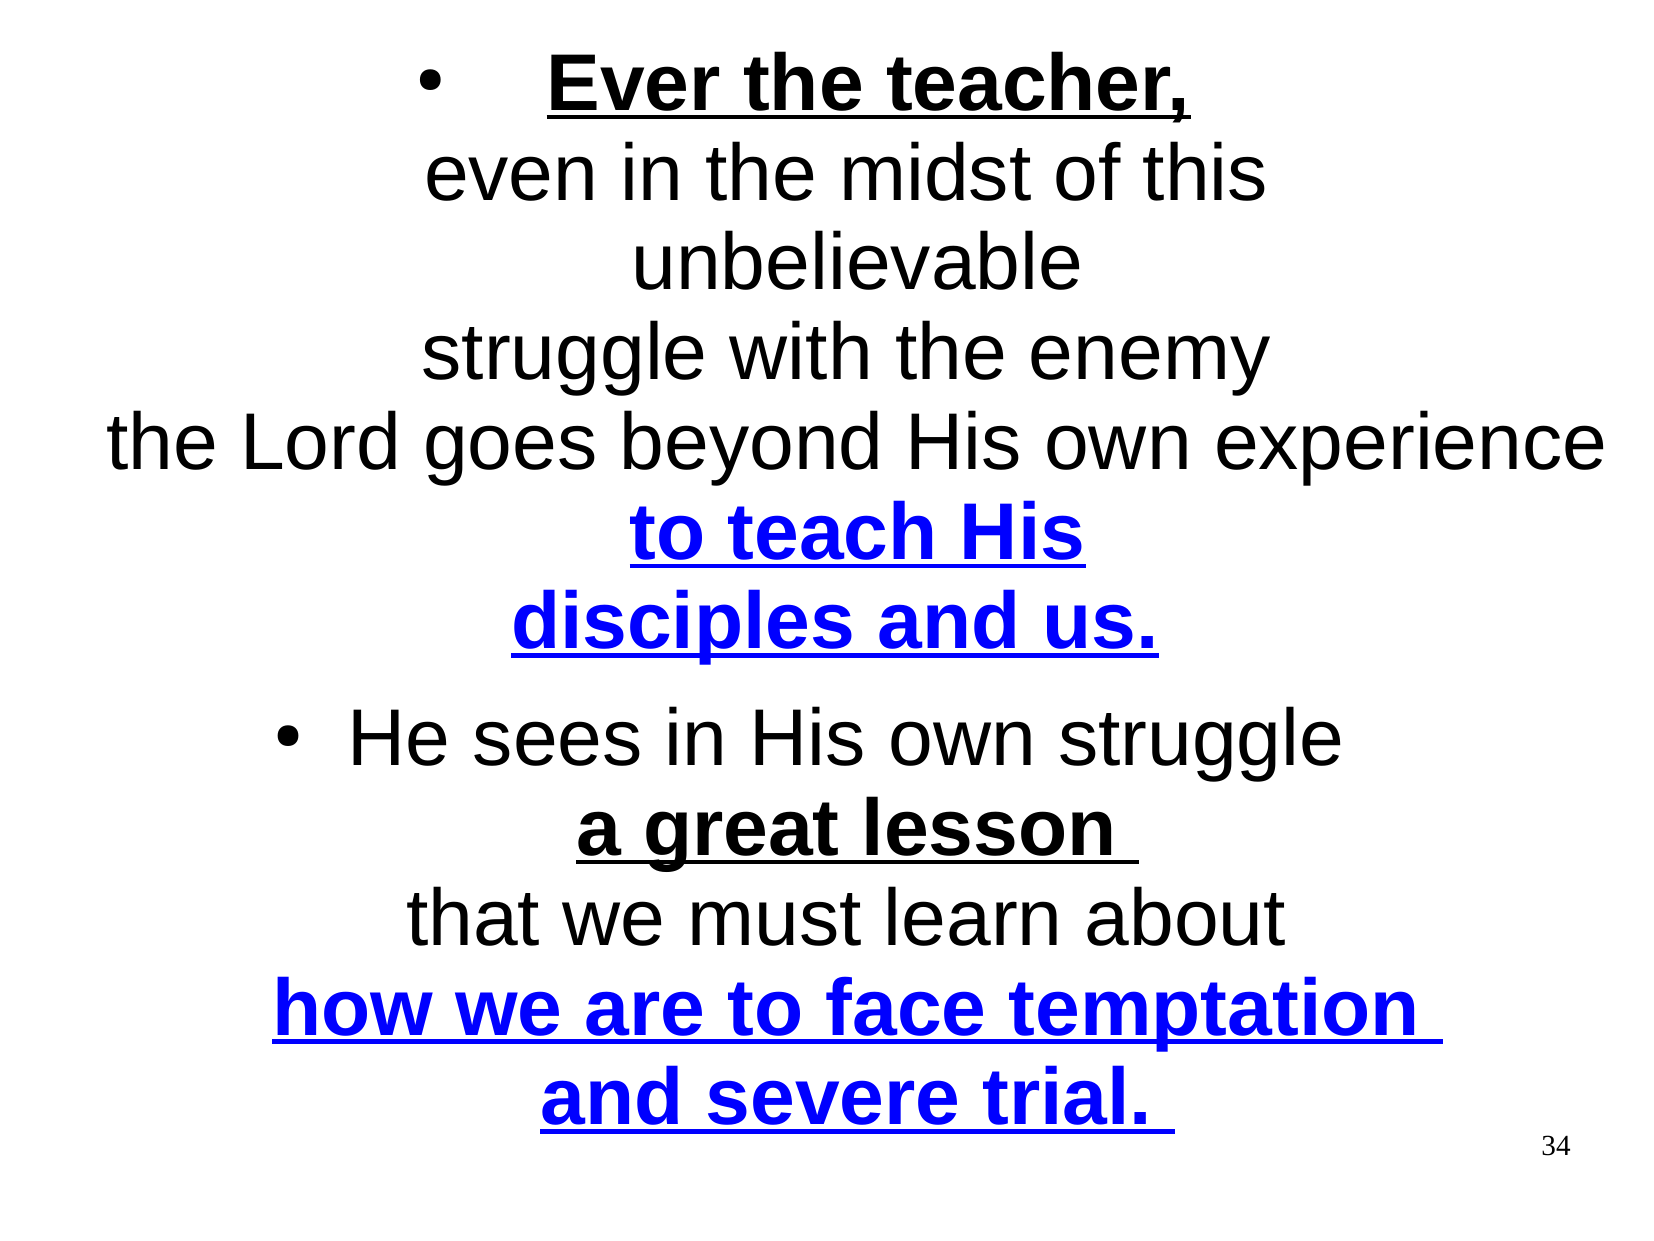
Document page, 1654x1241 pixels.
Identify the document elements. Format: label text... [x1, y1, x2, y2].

list Ever the teacher, even in the midst of this unbelievable struggle with the enemy the Lord goes beyond His own experience to teach His disciples and us. He sees in His own struggle a great lesson that we must learn about how we are to face temptation and severe trial. [37, 37, 1613, 1238]
